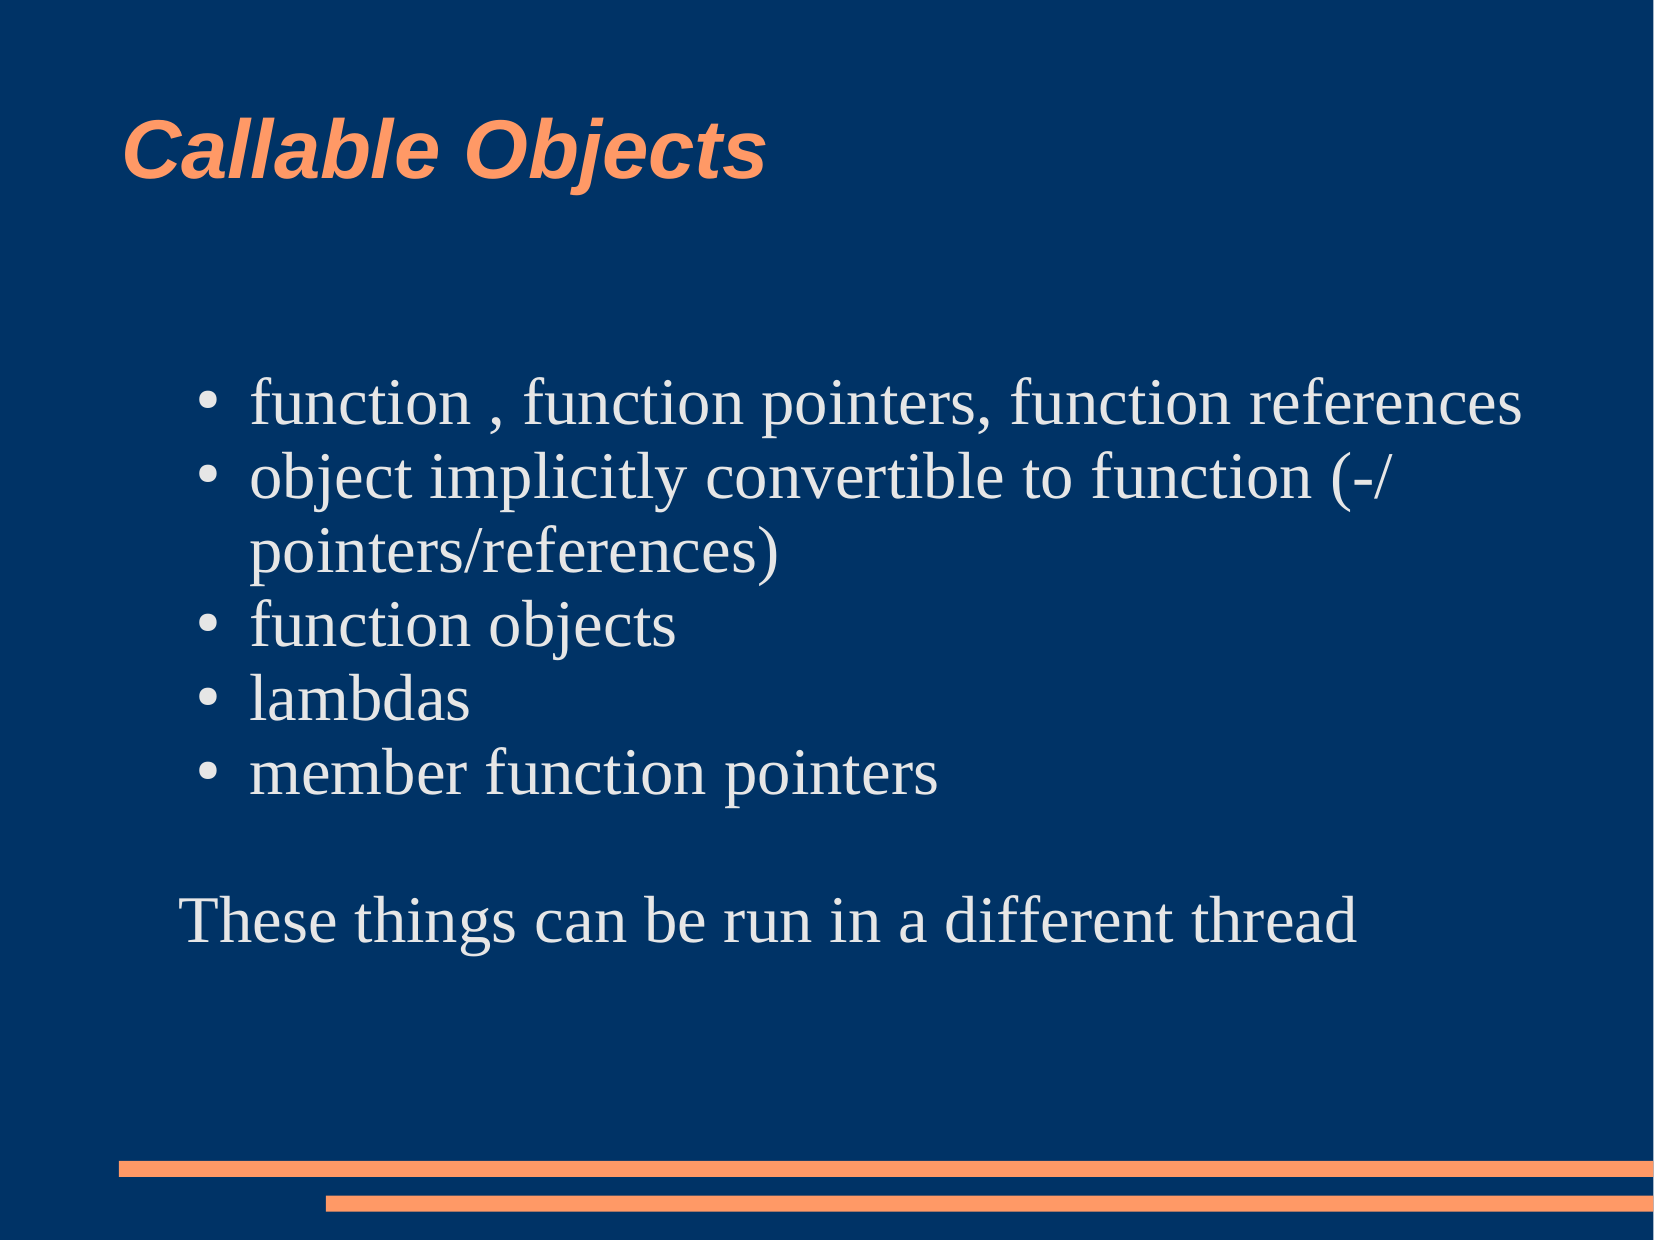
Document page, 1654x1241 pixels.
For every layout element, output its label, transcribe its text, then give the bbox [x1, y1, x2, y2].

list function , function pointers, function references object implicitly convertible to function (-/pointers/references) function objects lambdas member function pointers These things can be run in a different thread [178, 364, 1570, 1147]
title Callable Objects [121, 46, 1534, 254]
